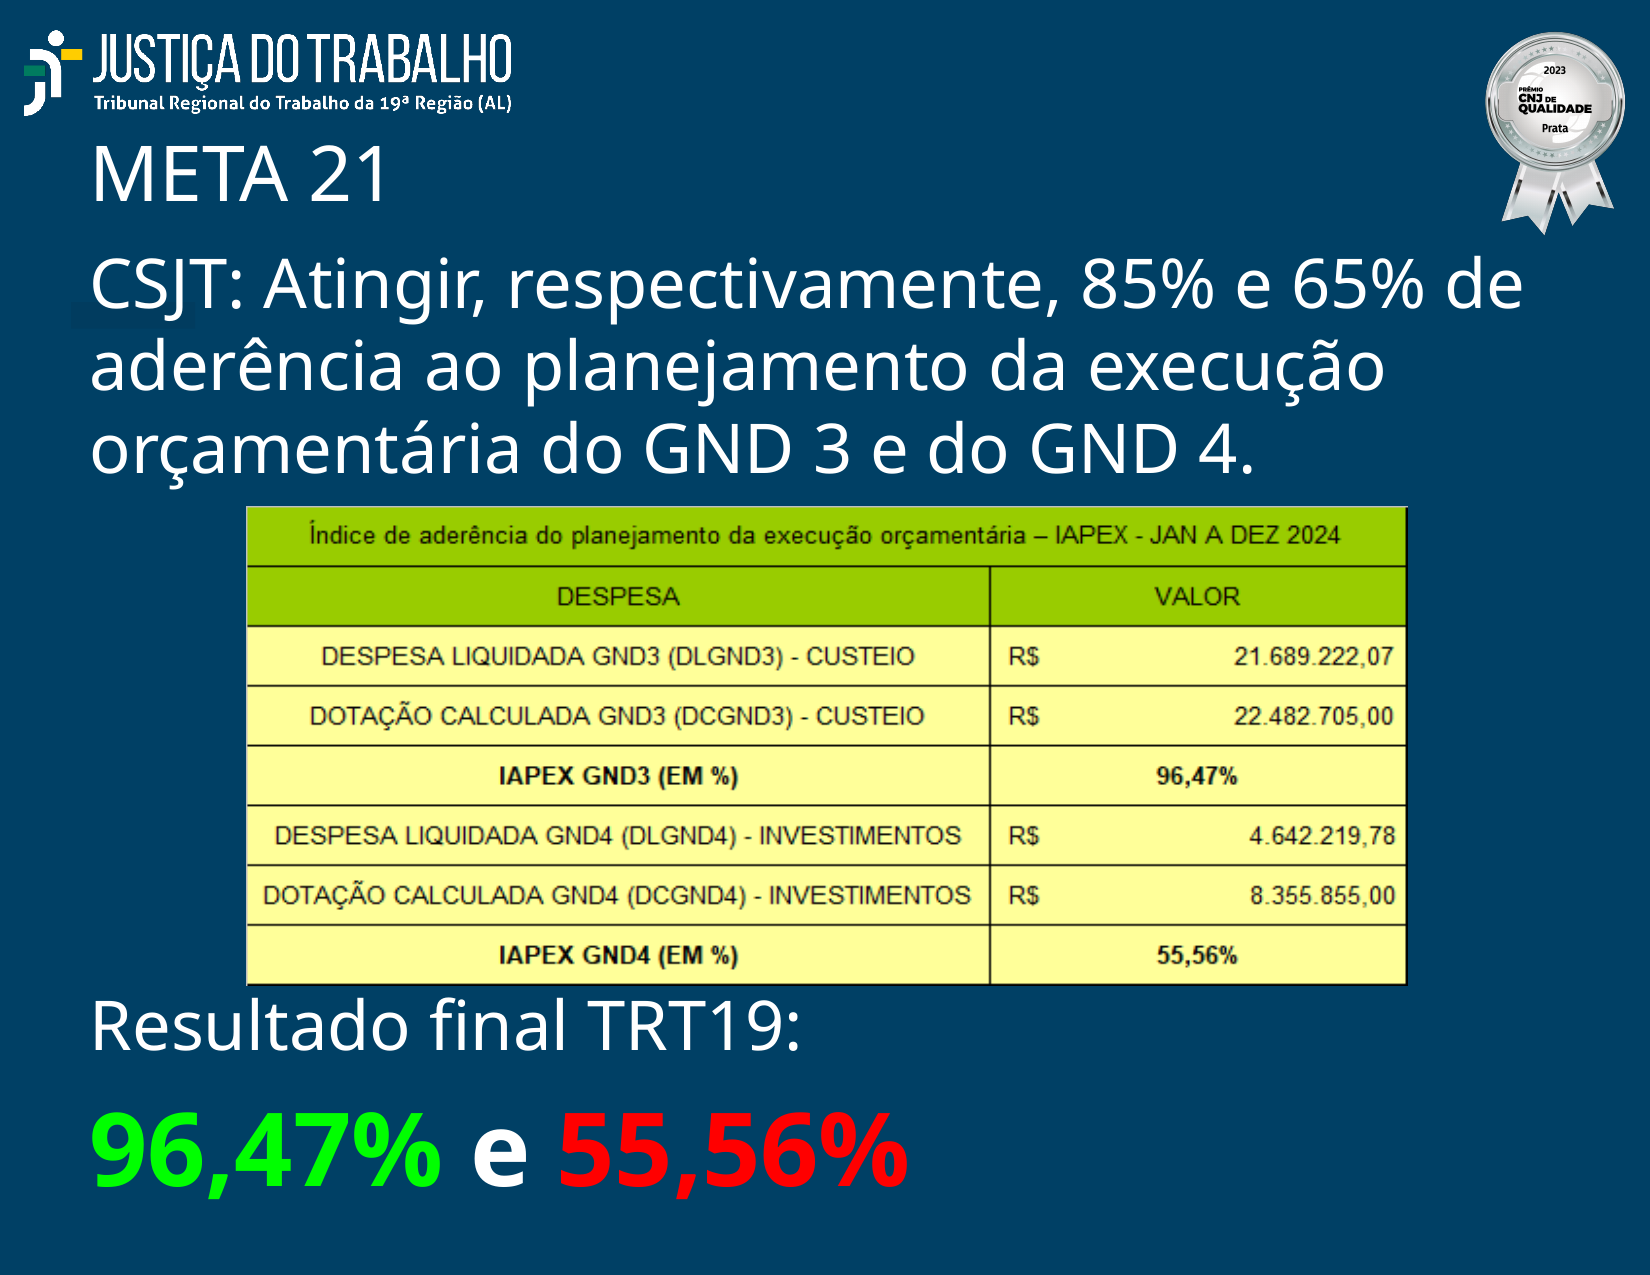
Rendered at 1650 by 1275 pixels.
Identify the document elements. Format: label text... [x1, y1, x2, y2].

title META 21 CSJT: Atingir, respectivamente, 85% e 65% de aderência ao planejamento da execução orçamentária do GND 3 e do GND 4. Resultado final TRT19: 96,47% e 55,56% [71, 263, 1581, 1225]
picture [24, 30, 511, 116]
picture [246, 506, 1408, 986]
picture [1484, 30, 1626, 237]
